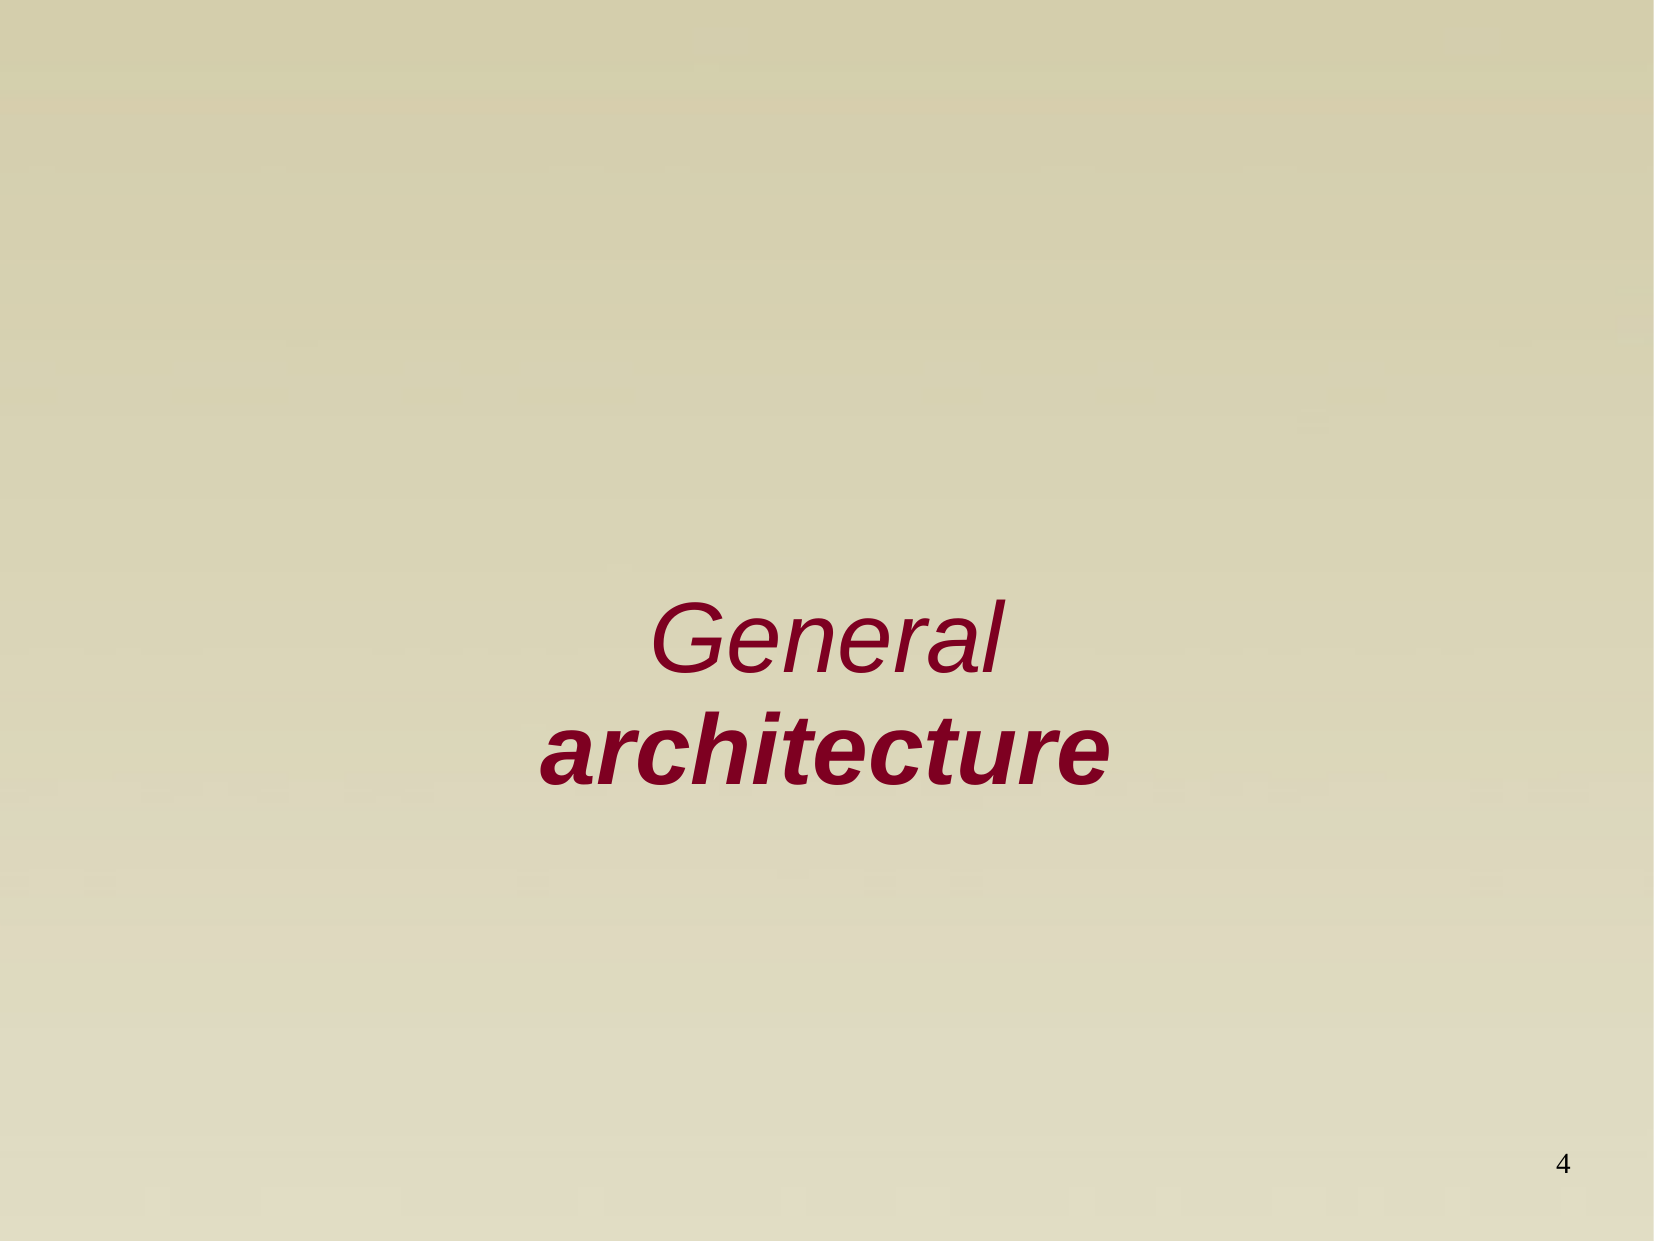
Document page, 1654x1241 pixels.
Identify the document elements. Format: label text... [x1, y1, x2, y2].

subtitle General architecture [82, 337, 1571, 1052]
picture [0, 0, 1654, 1241]
